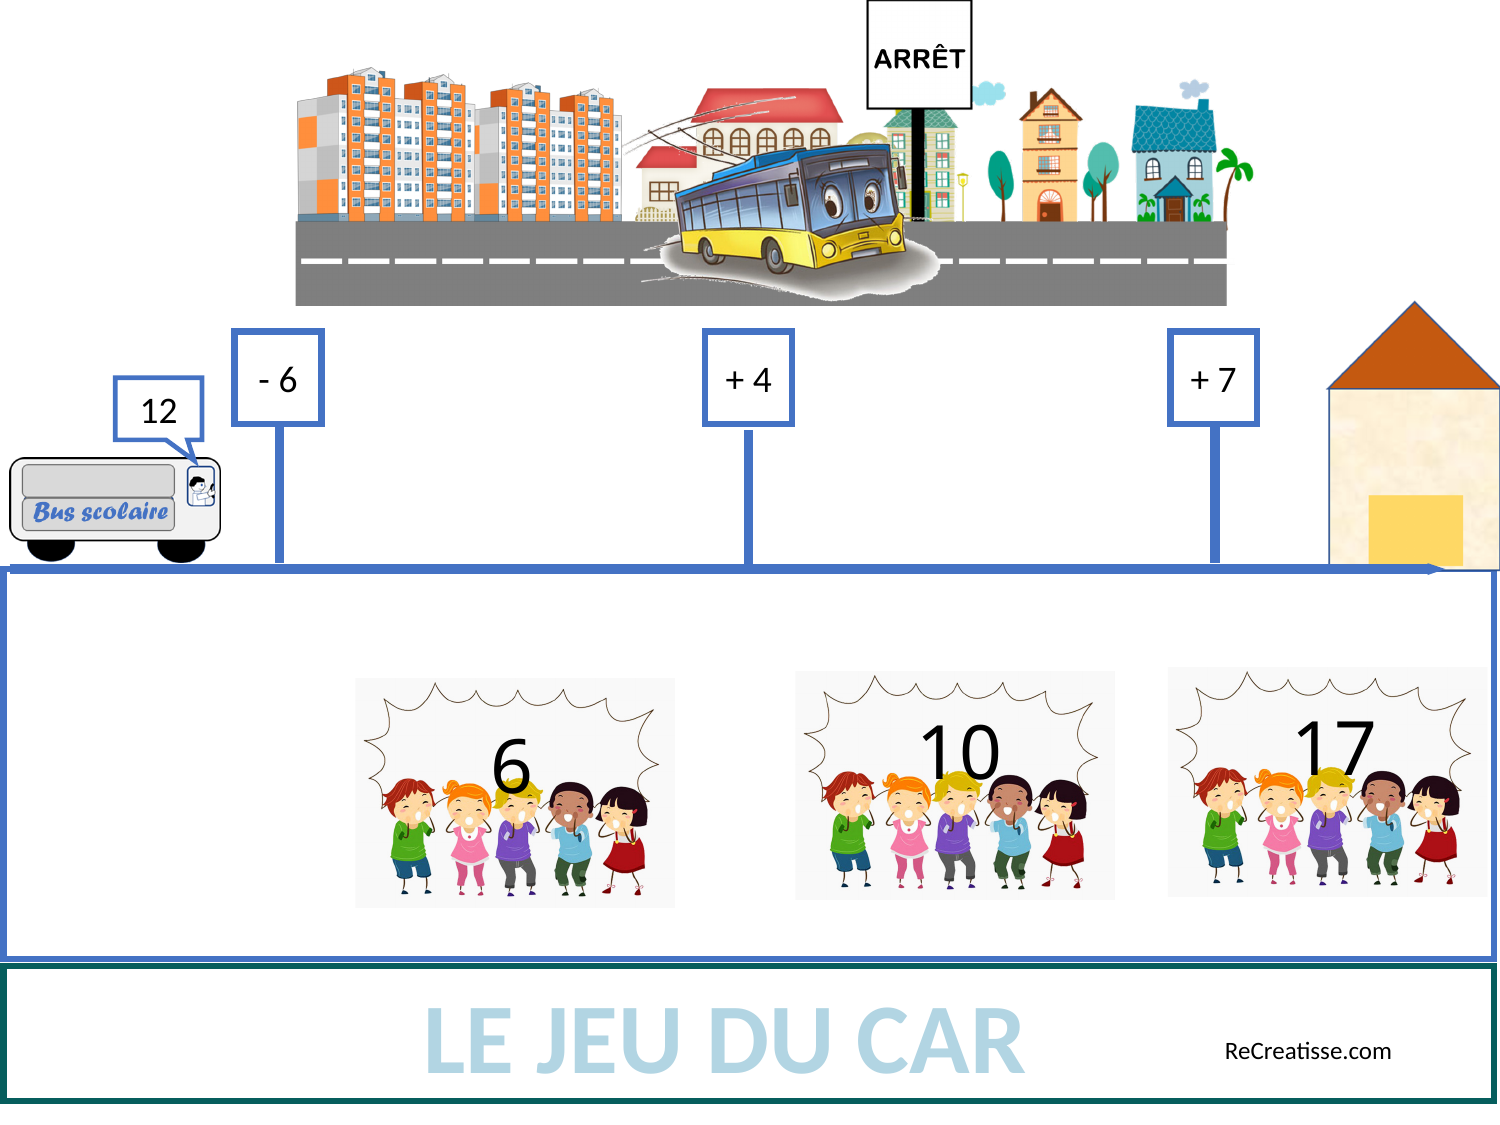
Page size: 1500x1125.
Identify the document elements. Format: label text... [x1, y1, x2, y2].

picture [355, 678, 676, 908]
picture [1167, 667, 1488, 897]
picture [795, 671, 1115, 900]
text_box + 7 [1170, 332, 1257, 424]
text_box + 4 [705, 332, 792, 424]
text_box 10 [902, 697, 1018, 802]
text_box 6 [476, 711, 549, 816]
text_box LE JEU DU CAR [3, 966, 1494, 1101]
text_box ReCreatisse.com [1210, 1027, 1408, 1073]
text_box [3, 569, 1494, 959]
text_box 17 [1277, 693, 1393, 798]
text_box 12 [115, 377, 202, 461]
text_box - 6 [235, 332, 321, 424]
picture [1325, 300, 1500, 580]
picture [295, 0, 1261, 306]
picture [9, 457, 221, 563]
